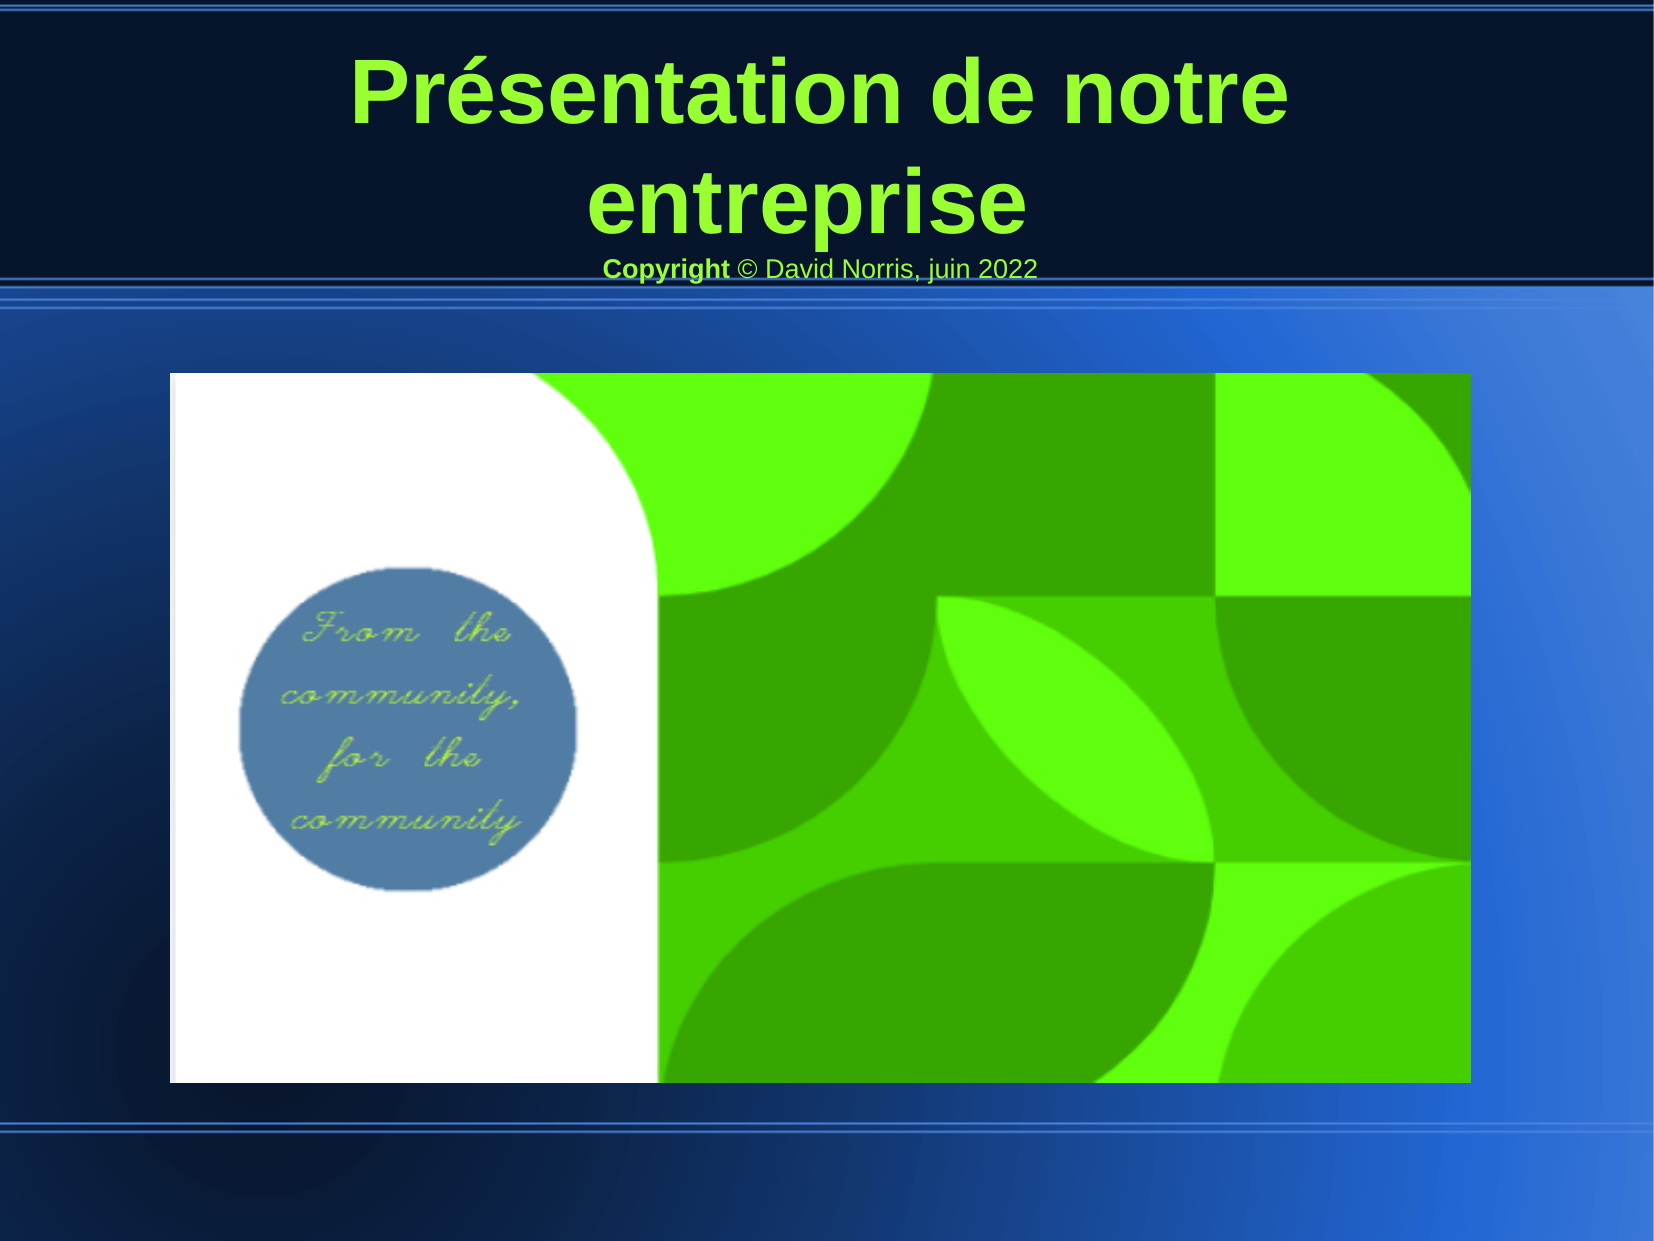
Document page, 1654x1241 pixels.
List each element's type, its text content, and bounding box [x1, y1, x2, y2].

title Présentation de notre entreprise Copyright © David Norris, juin 2022 [126, 31, 1515, 284]
picture [0, 0, 1654, 1241]
